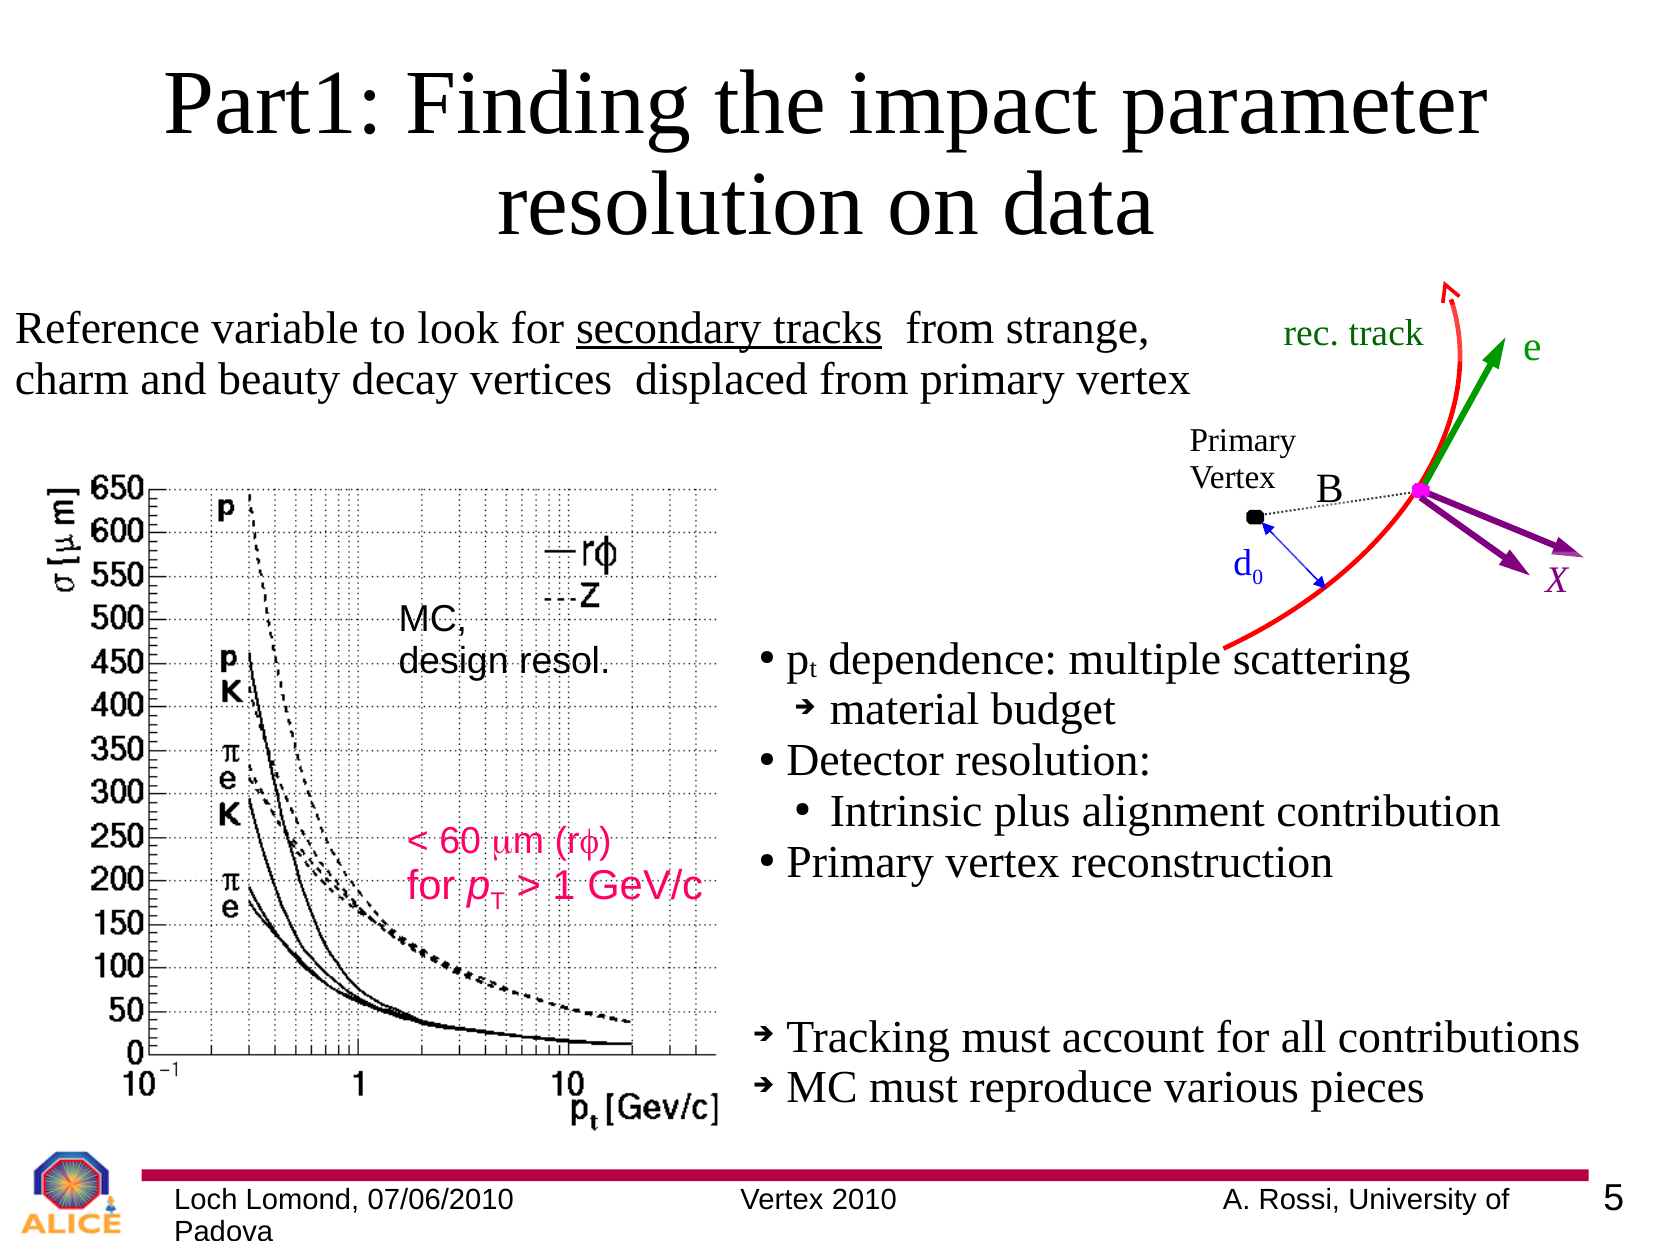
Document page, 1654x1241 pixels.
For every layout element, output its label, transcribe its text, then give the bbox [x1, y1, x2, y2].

text_box d0 [1238, 559, 1246, 573]
text_box Reference variable to look for secondary tracks from strange, charm and beauty decay vertices displaced from primary vertex [0, 295, 1235, 674]
text_box MC, design resol. [383, 590, 709, 719]
title Part1: Finding the impact parameter resolution on data [82, 26, 1571, 280]
text_box [141, 1169, 1588, 1182]
text_box Primary Vertex [1235, 413, 1333, 504]
text_box Tracking must account for all contributions MC must reproduce various pieces [738, 1003, 1654, 1146]
picture [11, 1146, 135, 1241]
text_box X [1530, 551, 1594, 609]
text_box d0 [1235, 534, 1307, 598]
text_box [1169, 265, 1649, 669]
text_box 5 [1588, 1169, 1648, 1227]
text_box < 60 m (rf) for pT > 1 GeV/c [392, 811, 719, 923]
text_box pt dependence: multiple scattering material budget Detector resolution: Intrinsic plus alignment contribution Primary vertex reconstruction [744, 625, 1630, 971]
text_box Loch Lomond, 07/06/2010 Vertex 2010 A. Rossi, University of Padova [159, 1175, 1588, 1223]
picture [29, 467, 737, 1140]
text_box e [1508, 315, 1559, 378]
text_box rec. track [1269, 304, 1471, 362]
text_box B [1301, 457, 1352, 520]
